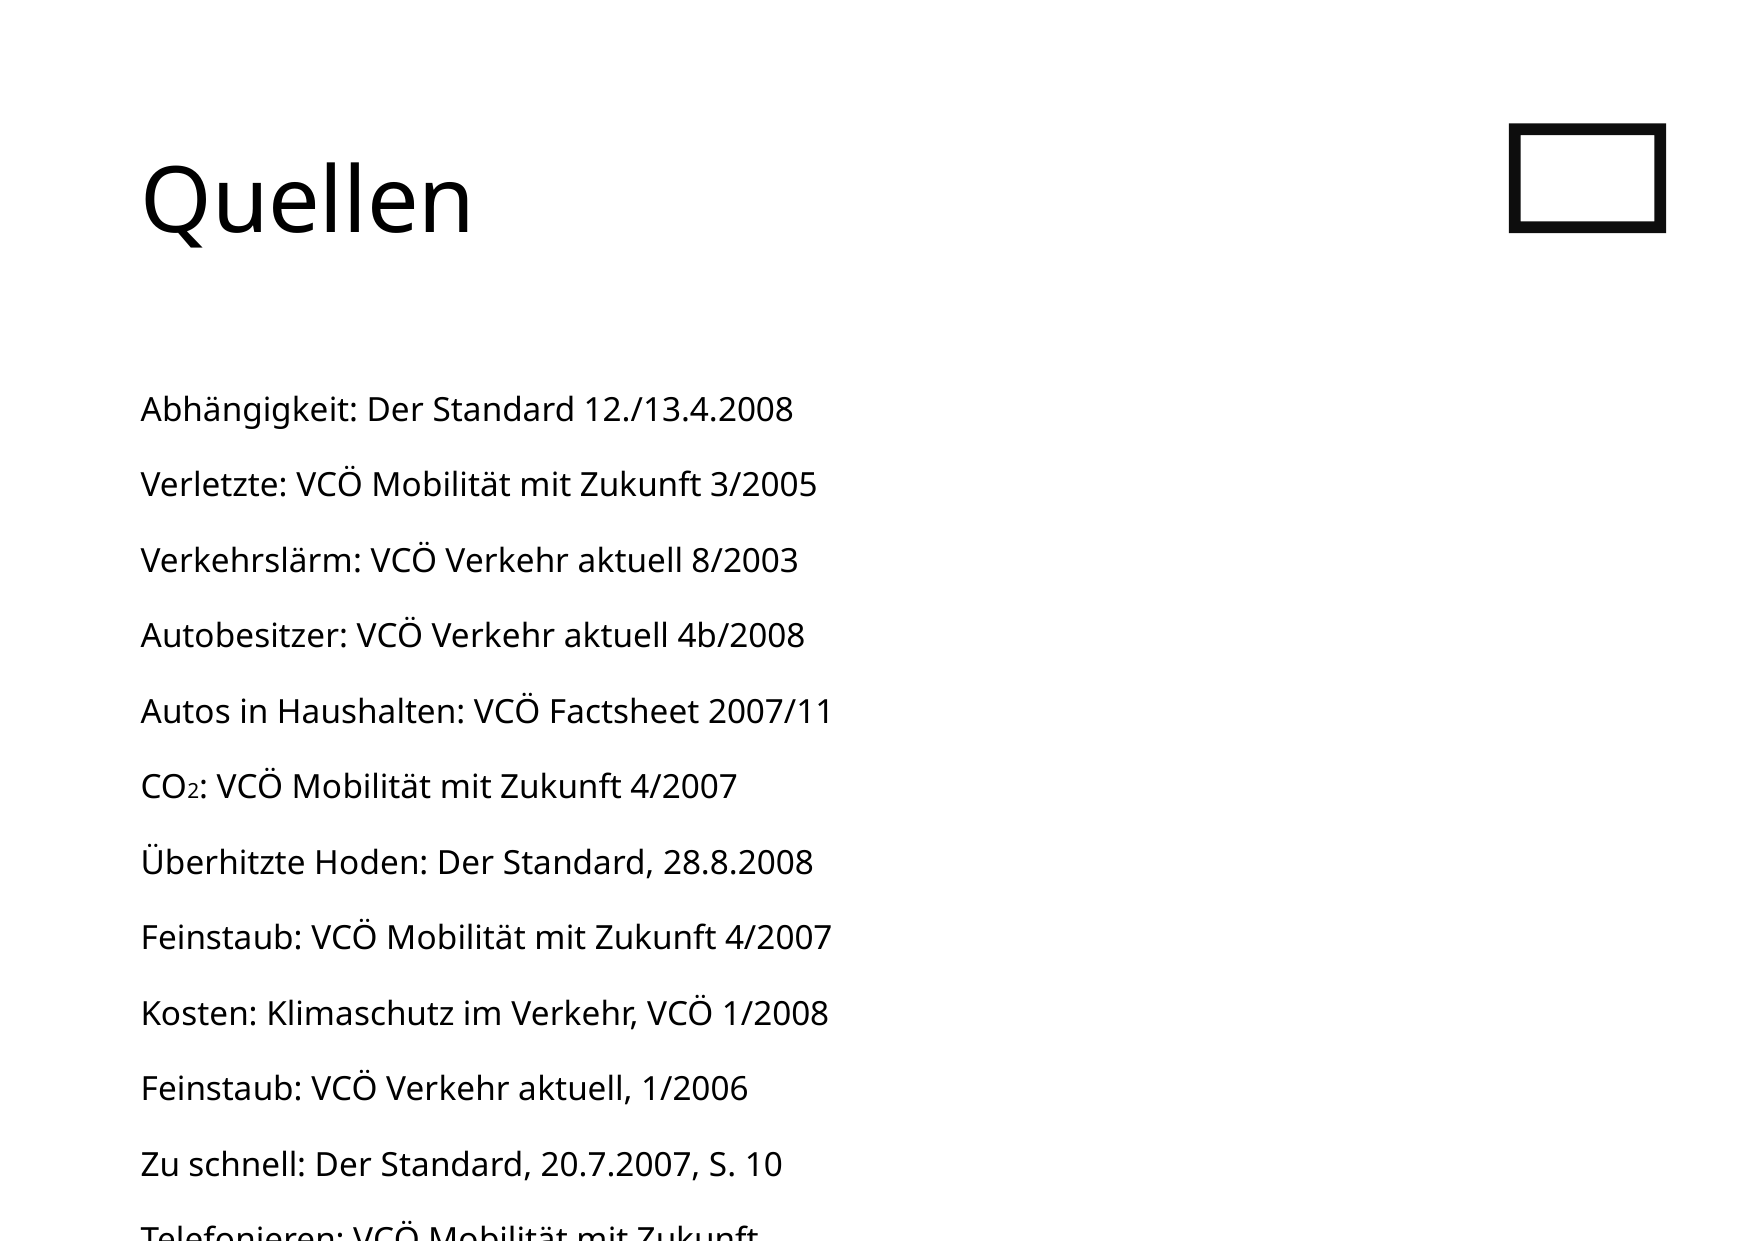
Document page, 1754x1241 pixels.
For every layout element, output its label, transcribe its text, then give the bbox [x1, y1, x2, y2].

title Quellen [140, 111, 1613, 284]
text_box [1514, 129, 1661, 228]
list Abhängigkeit: Der Standard 12./13.4.2008 Verletzte: VCÖ Mobilität mit Zukunft 3/2005 Verkehrslärm: VCÖ Verkehr aktuell 8/2003 Autobesitzer: VCÖ Verkehr aktuell 4b/2008 Autos in Haushalten: VCÖ Factsheet 2007/11 CO2: VCÖ Mobilität mit Zukunft 4/2007 Überhitzte Hoden: Der Standard, 28.8.2008 Feinstaub: VCÖ Mobilität mit Zukunft 4/2007 Kosten: Klimaschutz im Verkehr, VCÖ 1/2008 Feinstaub: VCÖ Verkehr aktuell, 1/2006 Zu schnell: Der Standard, 20.7.2007, S. 10 Telefonieren: VCÖ Mobilität mit Zukunft 3/2005 [140, 321, 860, 1241]
